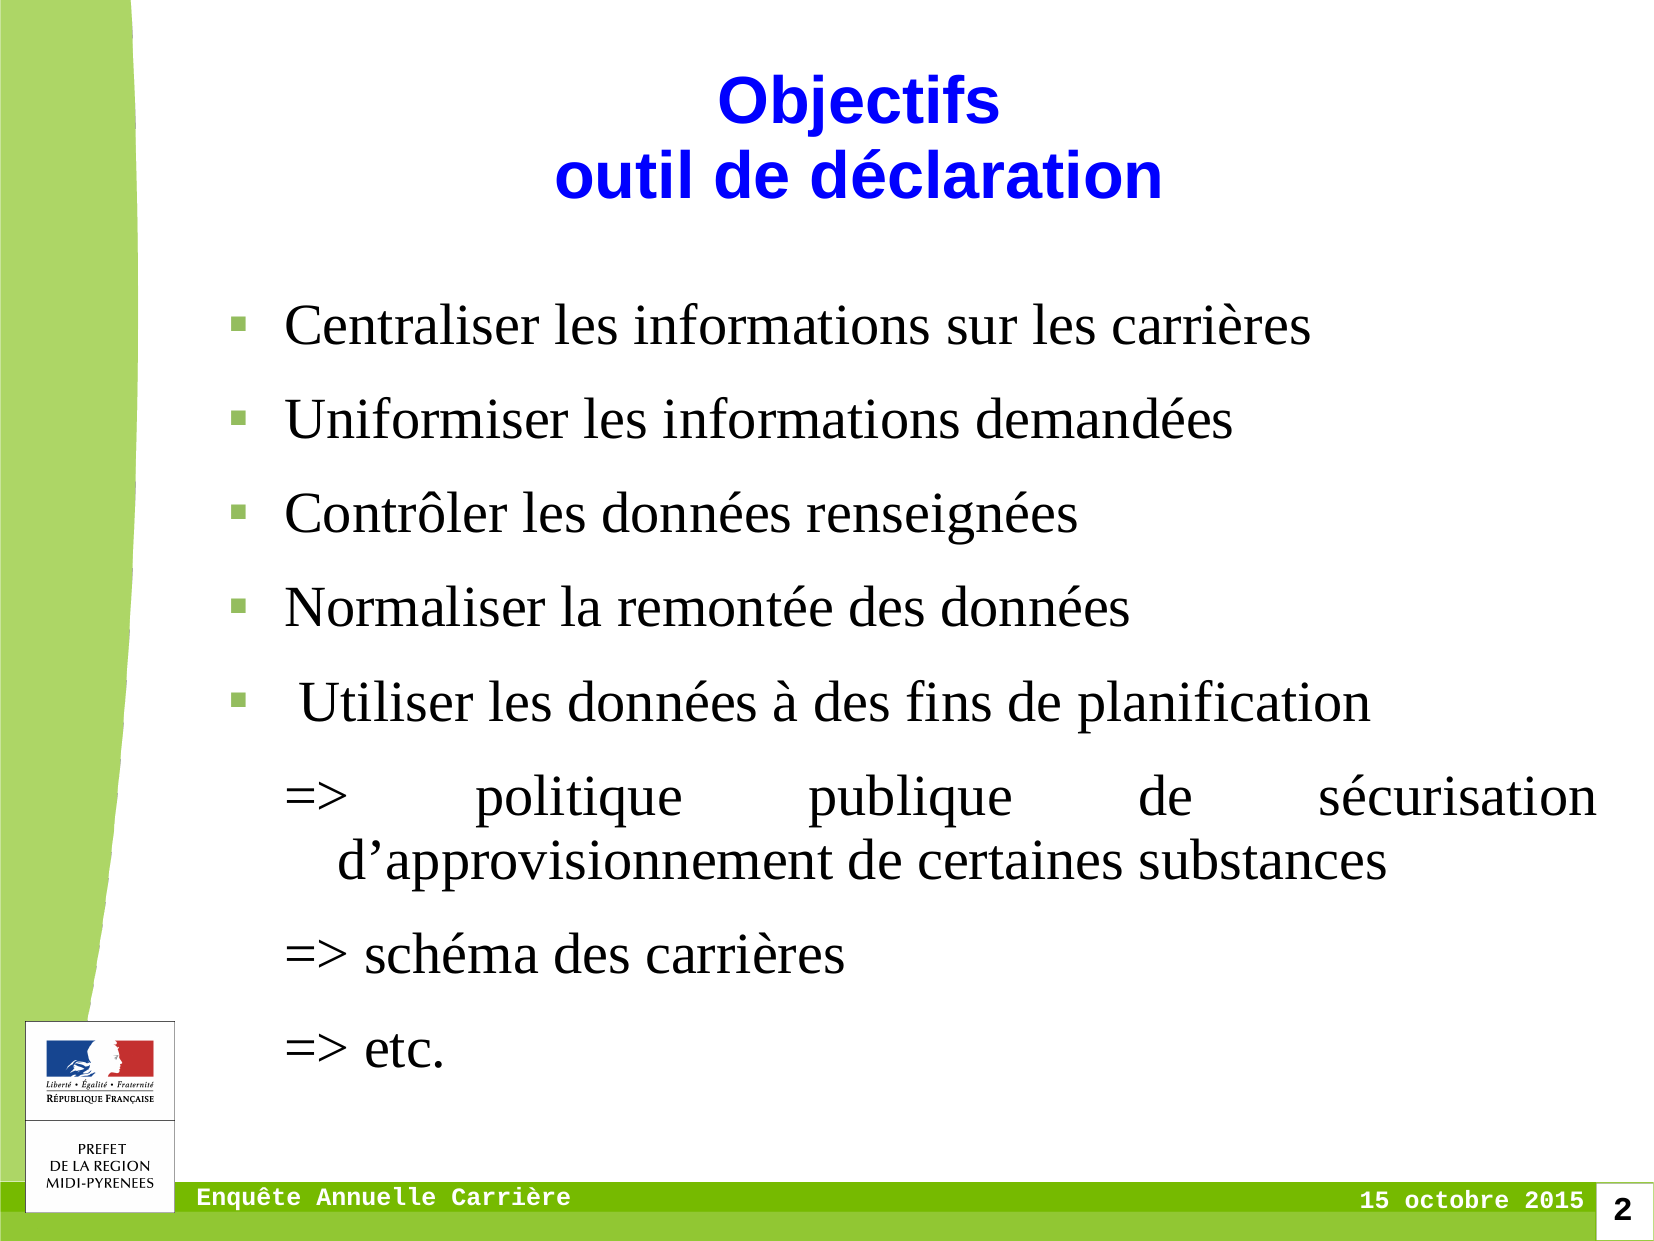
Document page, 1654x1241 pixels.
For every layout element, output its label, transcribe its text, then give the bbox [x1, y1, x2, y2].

list [197, 226, 1602, 894]
picture [0, 0, 1654, 1241]
title Objectifs outil de déclaration [153, 8, 1567, 267]
text_box Centraliser les informations sur les carrières Uniformiser les informations demandées Contrôler les données renseignées Normaliser la remontée des données Utiliser les données à des fins de planification => politique publique de sécurisation d’approvisionnement de certaines substances => schéma des carrières => etc. [180, 262, 1613, 1097]
